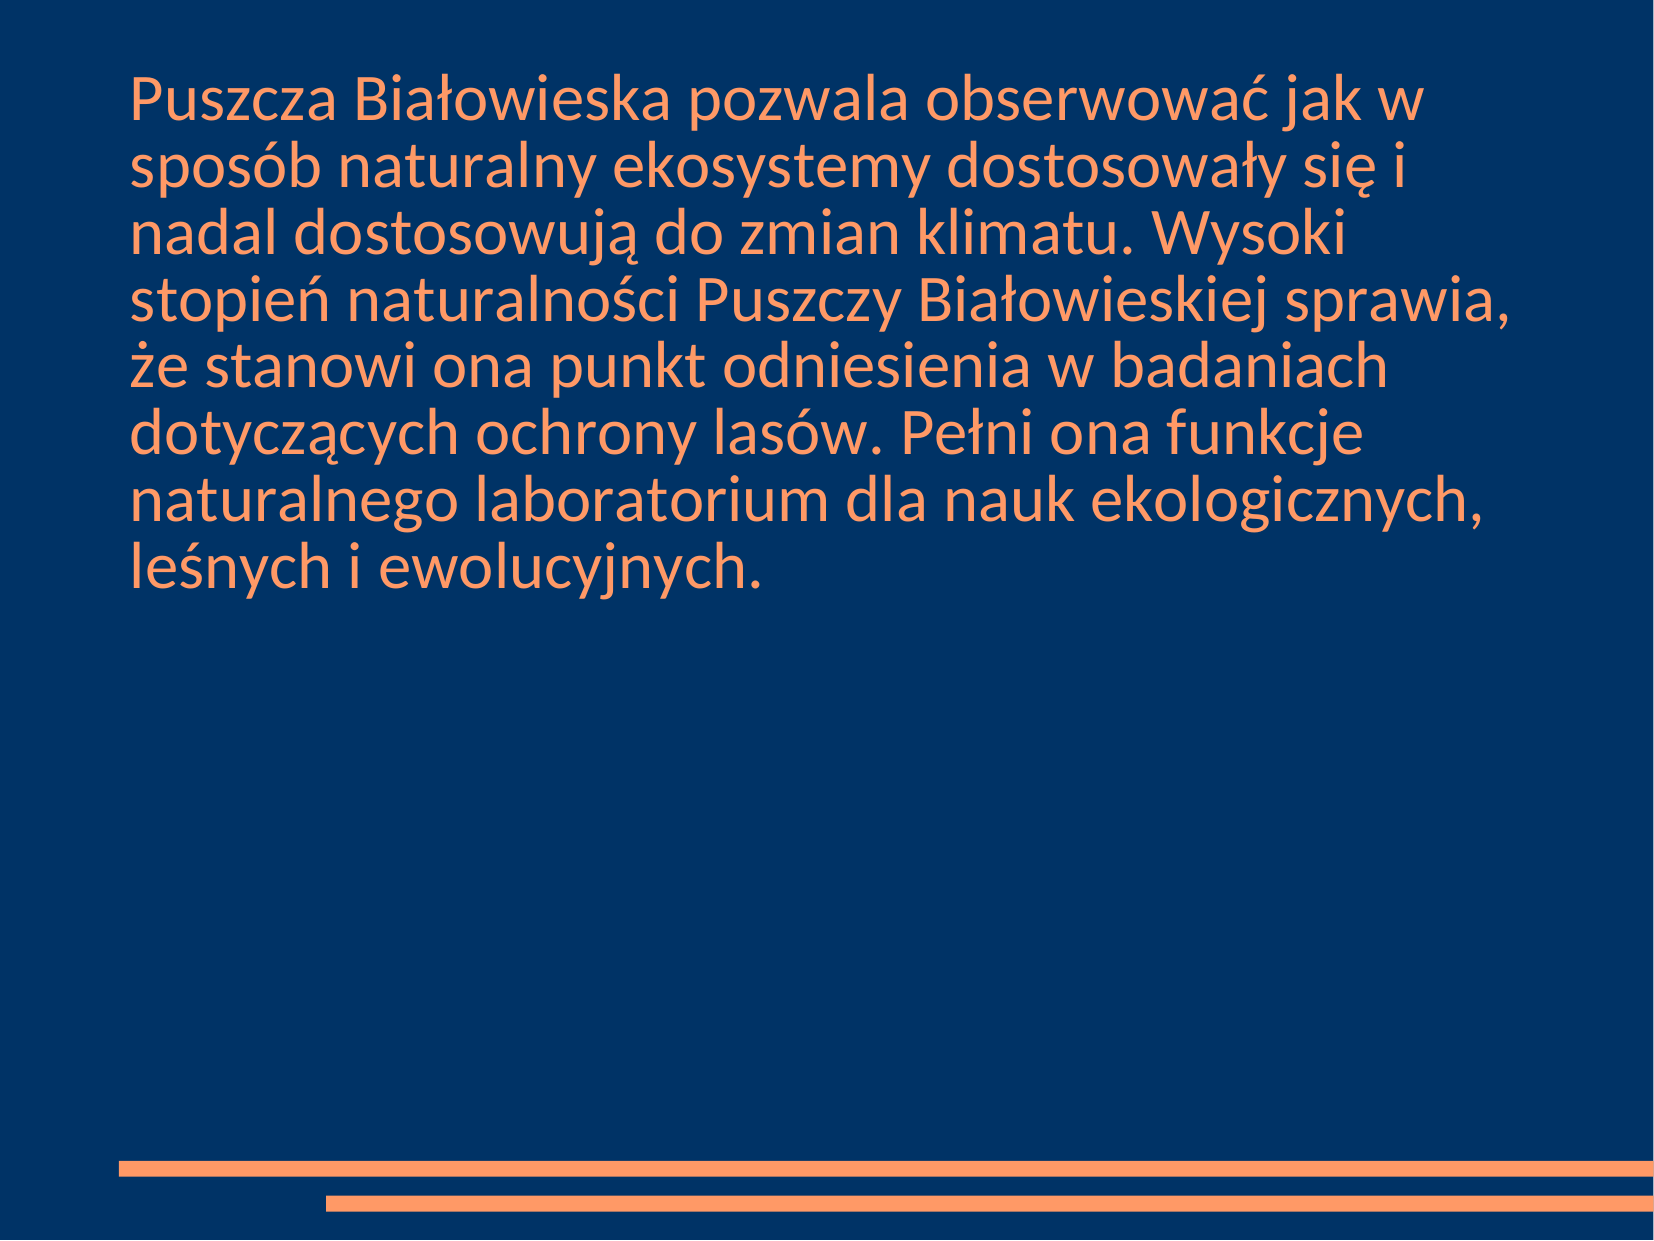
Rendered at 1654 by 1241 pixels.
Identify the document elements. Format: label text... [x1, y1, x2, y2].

title Puszcza Białowieska pozwala obserwować jak w sposób naturalny ekosystemy dostosowały się i nadal dostosowują do zmian klimatu. Wysoki stopień naturalności Puszczy Białowieskiej sprawia, że stanowi ona punkt odniesienia w badaniach dotyczących ochrony lasów. Pełni ona funkcje naturalnego laboratorium dla nauk ekologicznych, leśnych i ewolucyjnych. [129, 11, 1543, 664]
